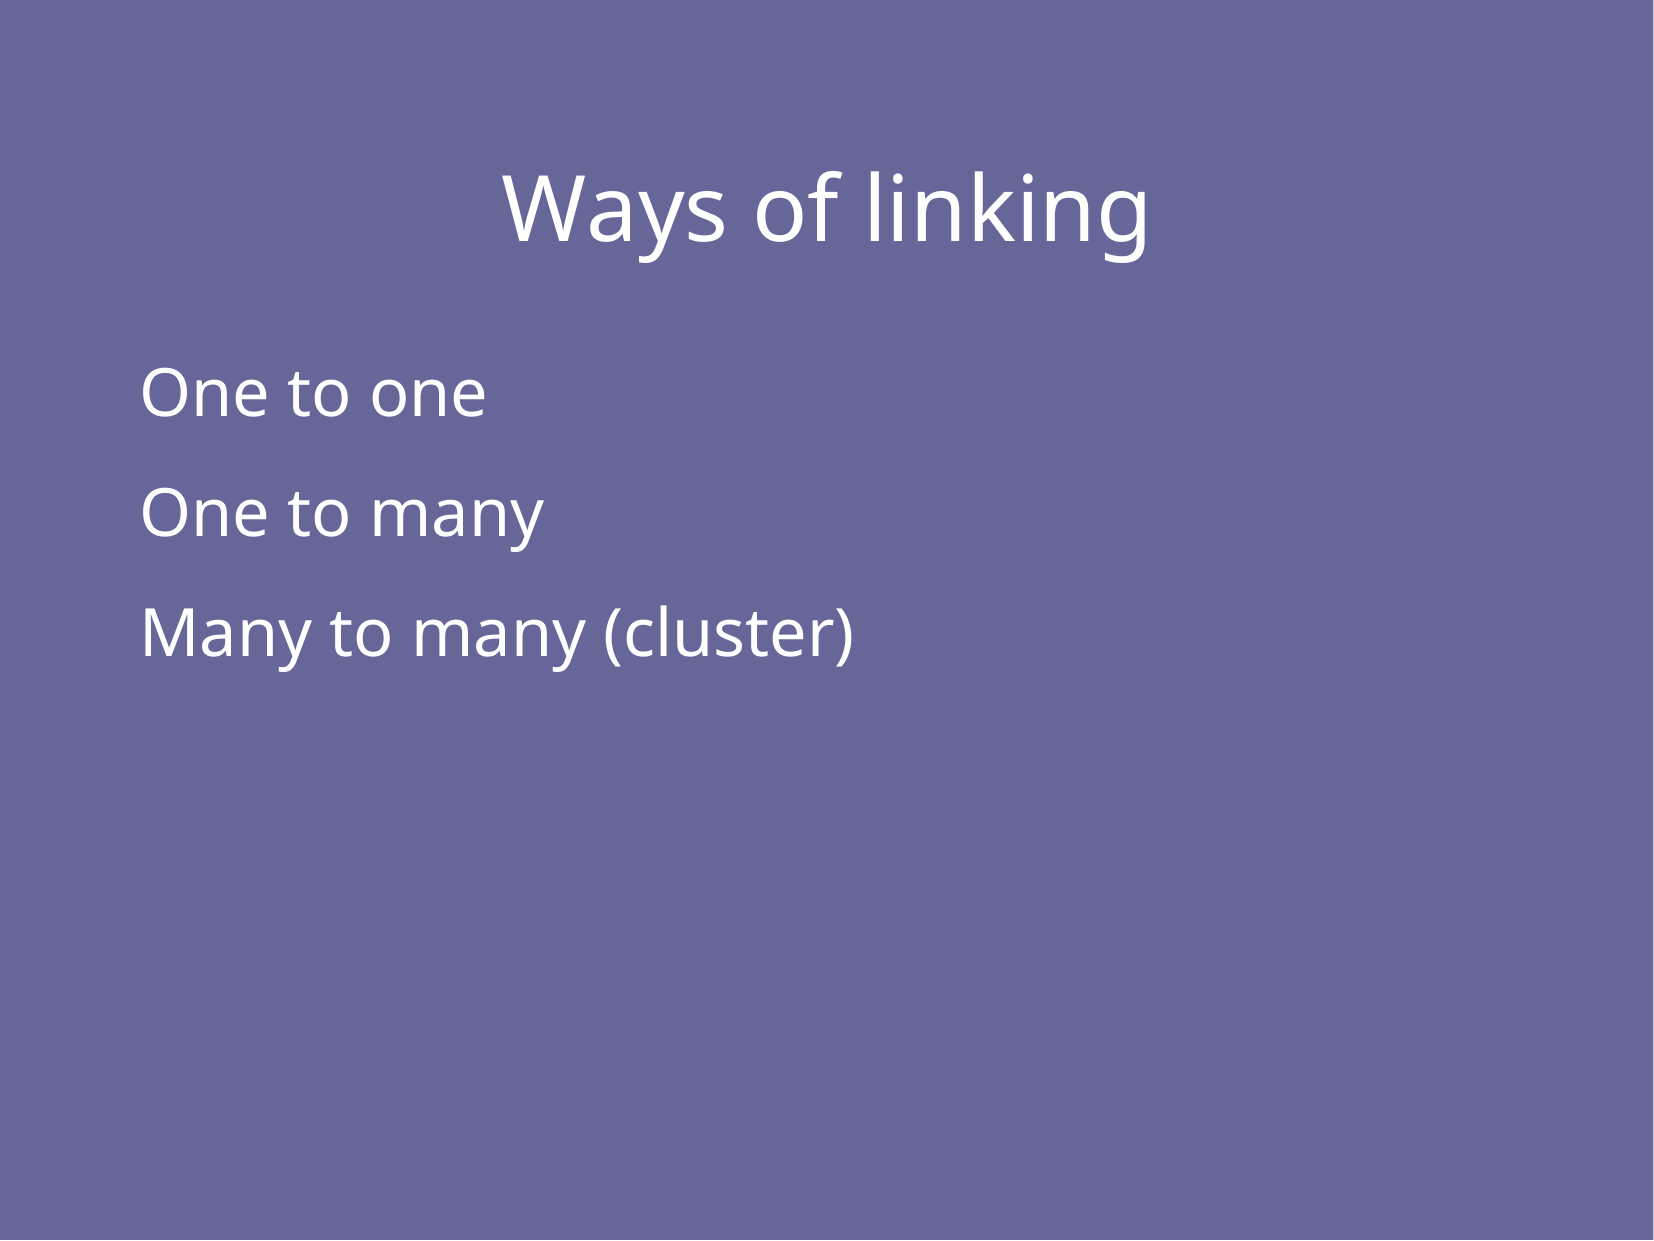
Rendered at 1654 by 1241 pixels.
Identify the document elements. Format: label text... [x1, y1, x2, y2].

list One to one One to many Many to many (cluster) [121, 344, 1534, 1127]
title Ways of linking [121, 102, 1534, 310]
